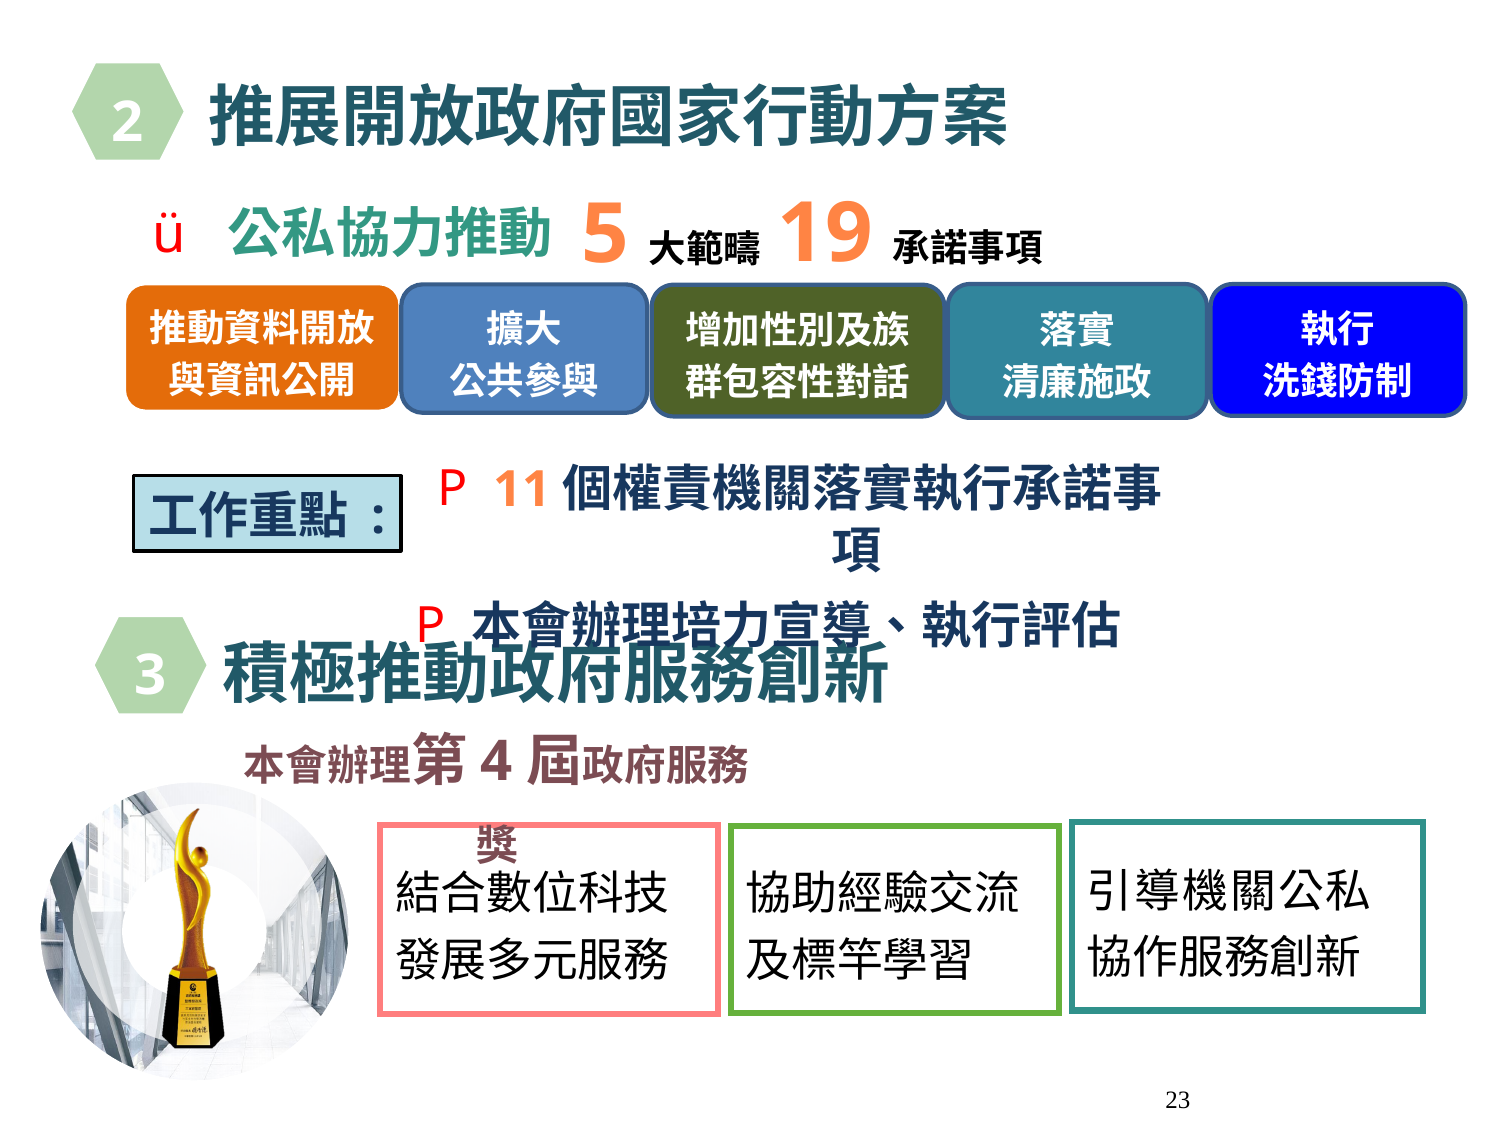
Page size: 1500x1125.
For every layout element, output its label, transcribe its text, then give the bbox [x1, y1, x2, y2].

text_box 5大範疇 [566, 172, 776, 287]
text_box 11個權責機關落實執行承諾事項 本會辦理培力宣導、執行評估 [400, 446, 1200, 661]
text_box 3 [93, 615, 207, 715]
picture [154, 804, 226, 1052]
text_box 公私協力推動 [63, 191, 643, 271]
text_box 19承諾事項 [763, 171, 1058, 286]
text_box 引導機關公私 協作服務創新 [1072, 822, 1423, 1011]
text_box [35, 777, 354, 1086]
text_box 機制 [1185, 283, 1368, 326]
text_box 結合數位科技發展多元服務 [380, 825, 718, 1014]
text_box 推展開放政府國家行動方案 [193, 66, 1064, 163]
text_box 增加性別及族 群包容性對話 [651, 284, 945, 417]
text_box 本會辦理第4屆政府服務獎 [219, 707, 775, 801]
text_box 擴大 公共參與 [401, 284, 648, 413]
text_box 推動資料開放 與資訊公開 [123, 283, 401, 412]
text_box 協助經驗交流及標竿學習 [731, 826, 1059, 1013]
text_box 2 [70, 62, 186, 161]
text_box 積極推動政府服務創新 [207, 623, 928, 719]
text_box 執行 洗錢防制 [1210, 284, 1466, 416]
text_box 工作重點 : [133, 476, 401, 551]
text_box 落實 清廉施政 [947, 283, 1207, 418]
